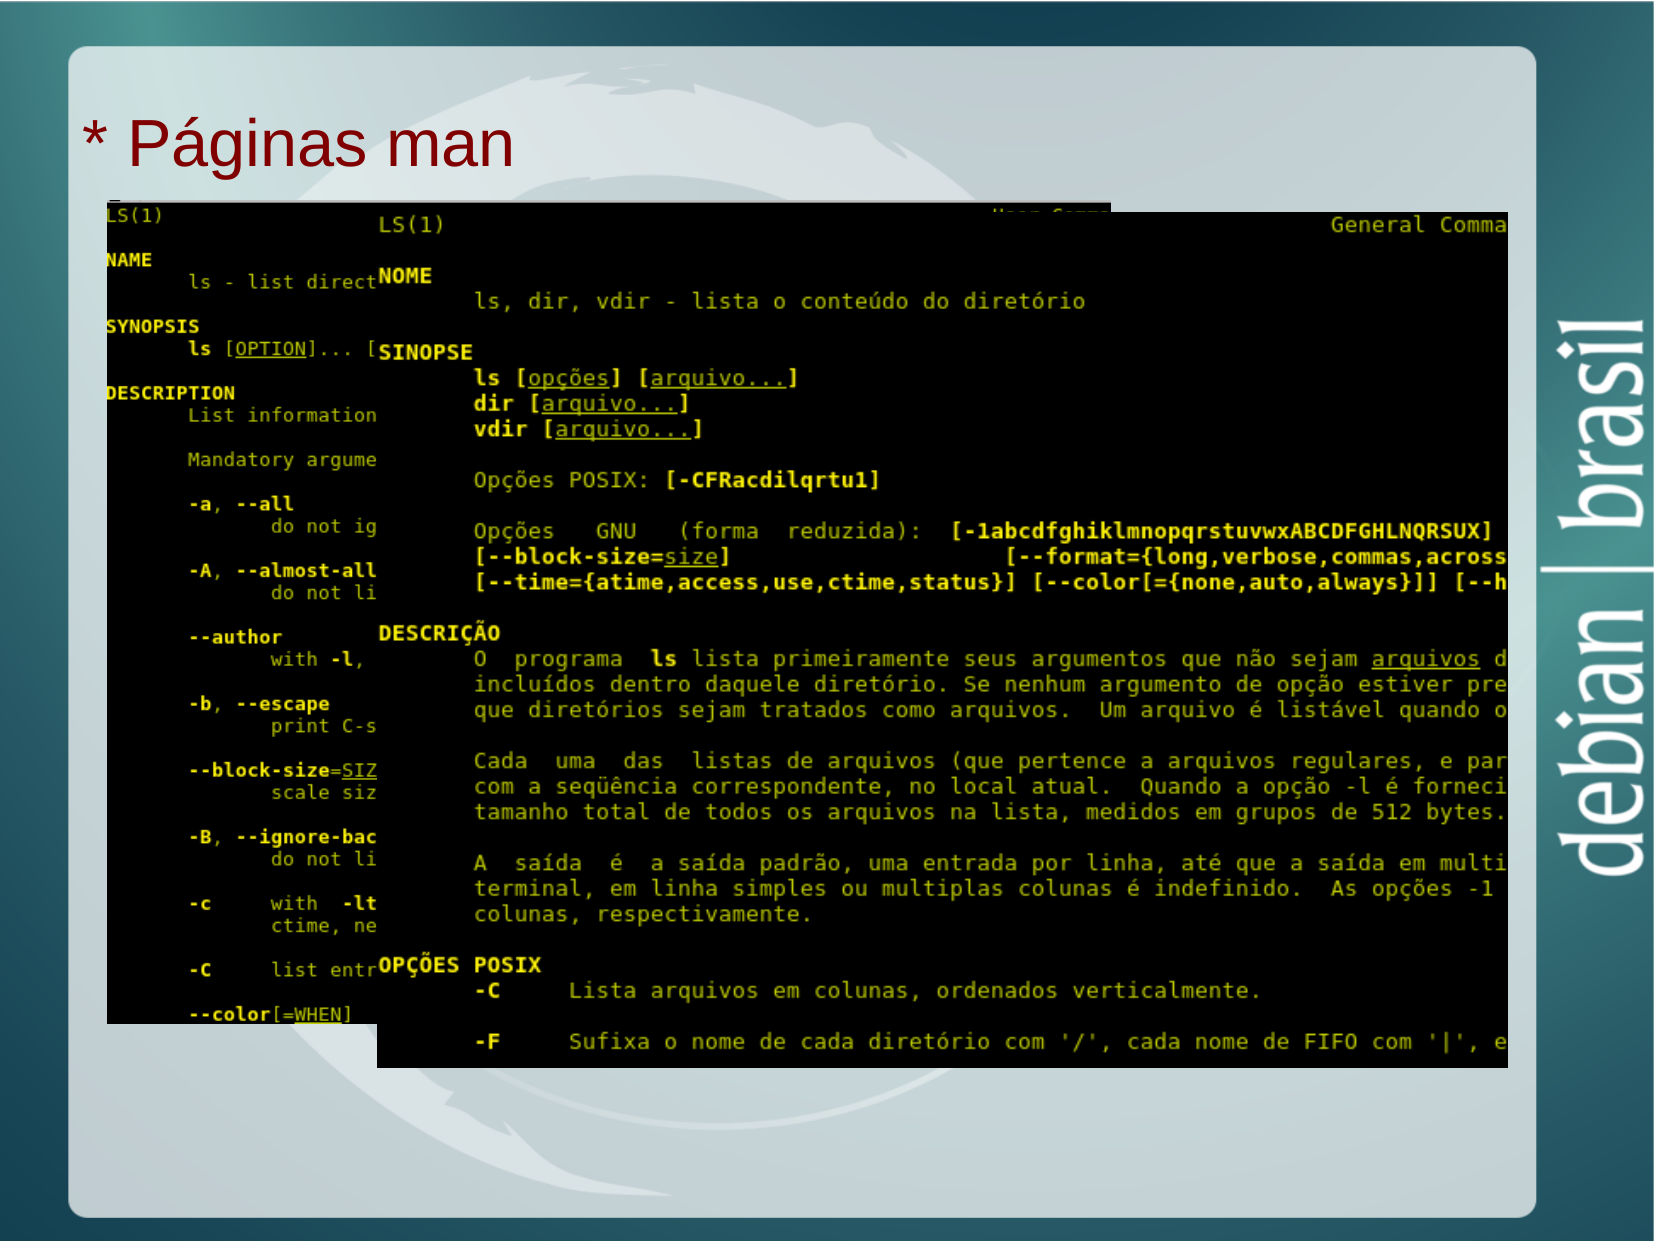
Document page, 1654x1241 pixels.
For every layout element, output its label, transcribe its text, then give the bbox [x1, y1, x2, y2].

picture [0, 0, 1654, 1241]
list * Páginas man [82, 106, 1571, 826]
